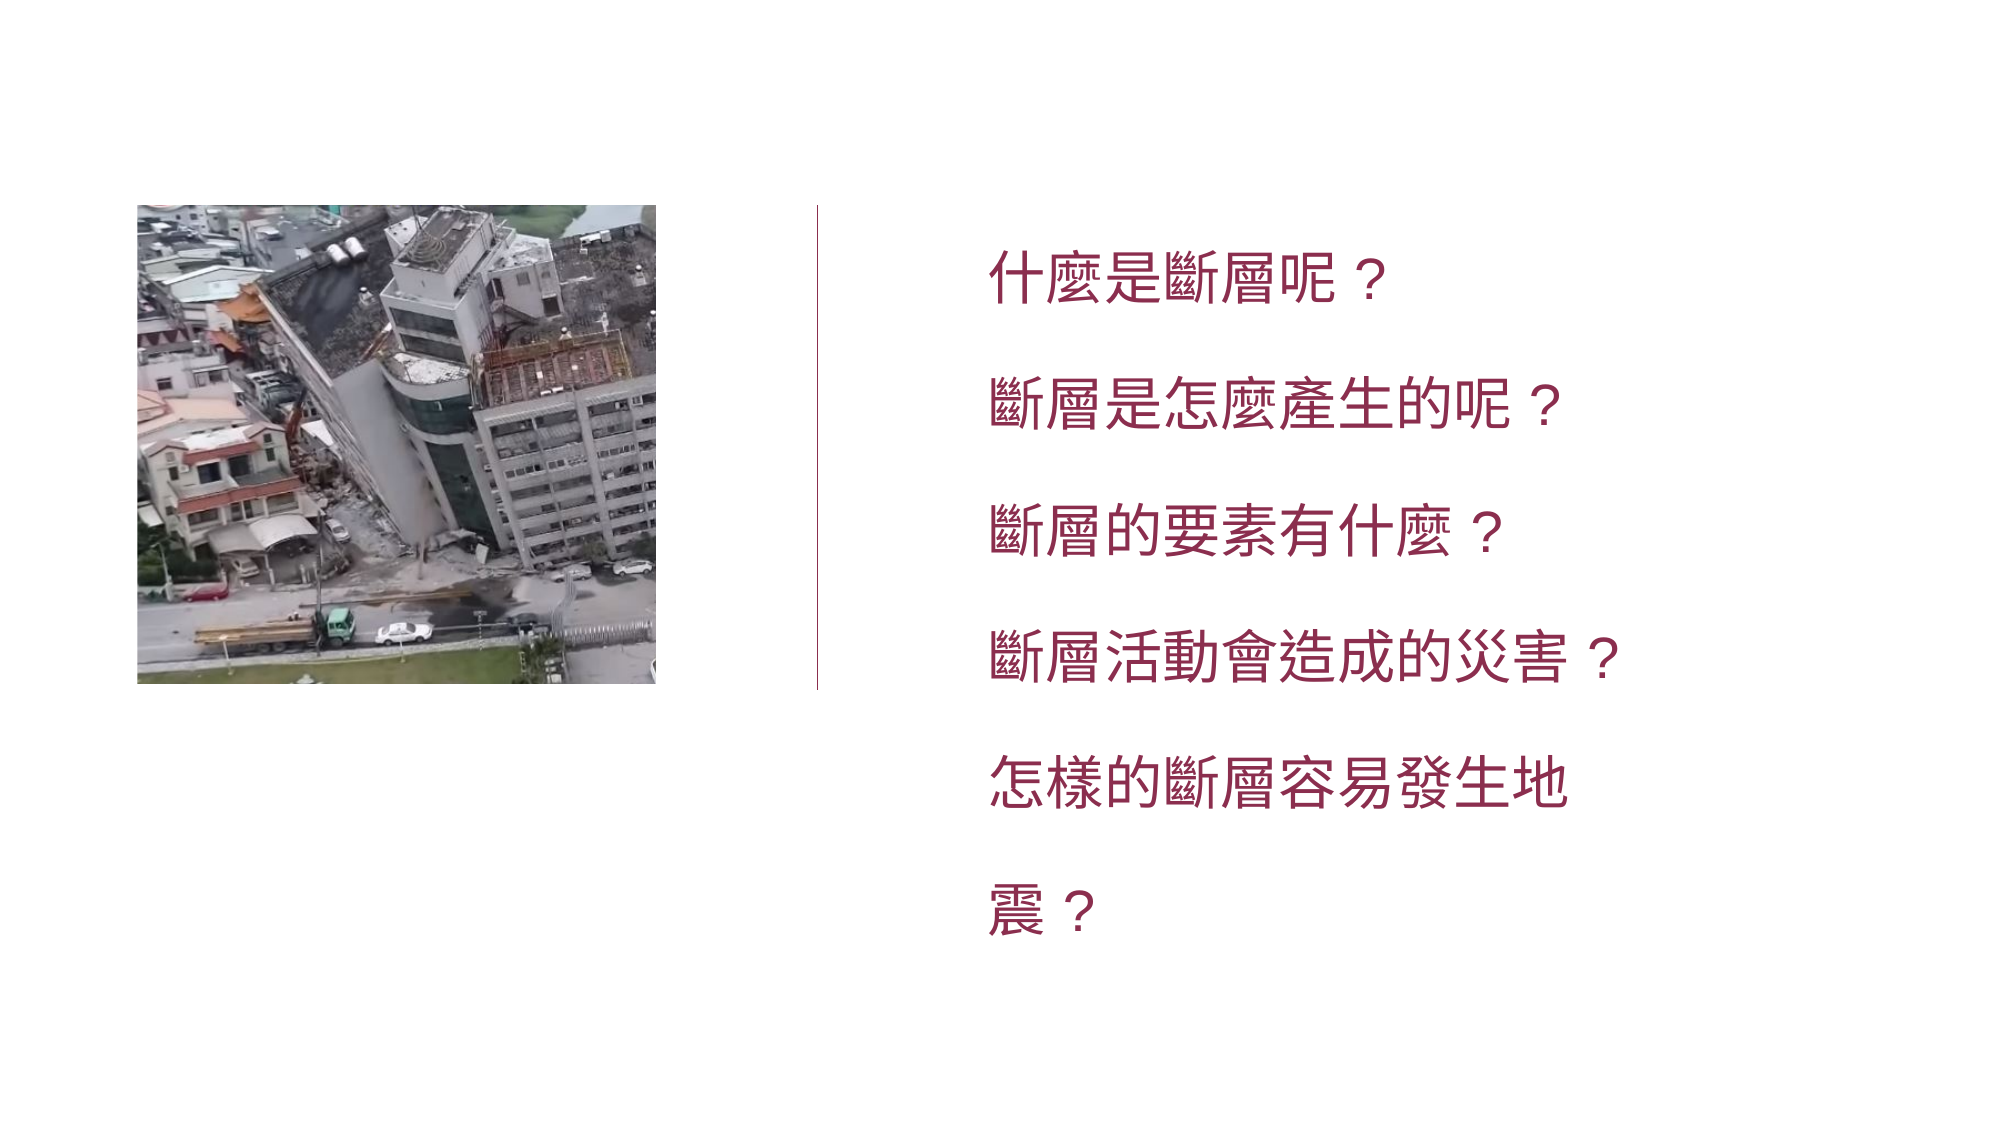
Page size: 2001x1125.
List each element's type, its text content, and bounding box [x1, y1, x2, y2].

picture [137, 205, 656, 684]
text_box 什麼是斷層呢? 斷層是怎麼產生的呢? 斷層的要素有什麼? 斷層活動會造成的災害? 怎樣的斷層容易發生地震?​ [972, 182, 1691, 903]
